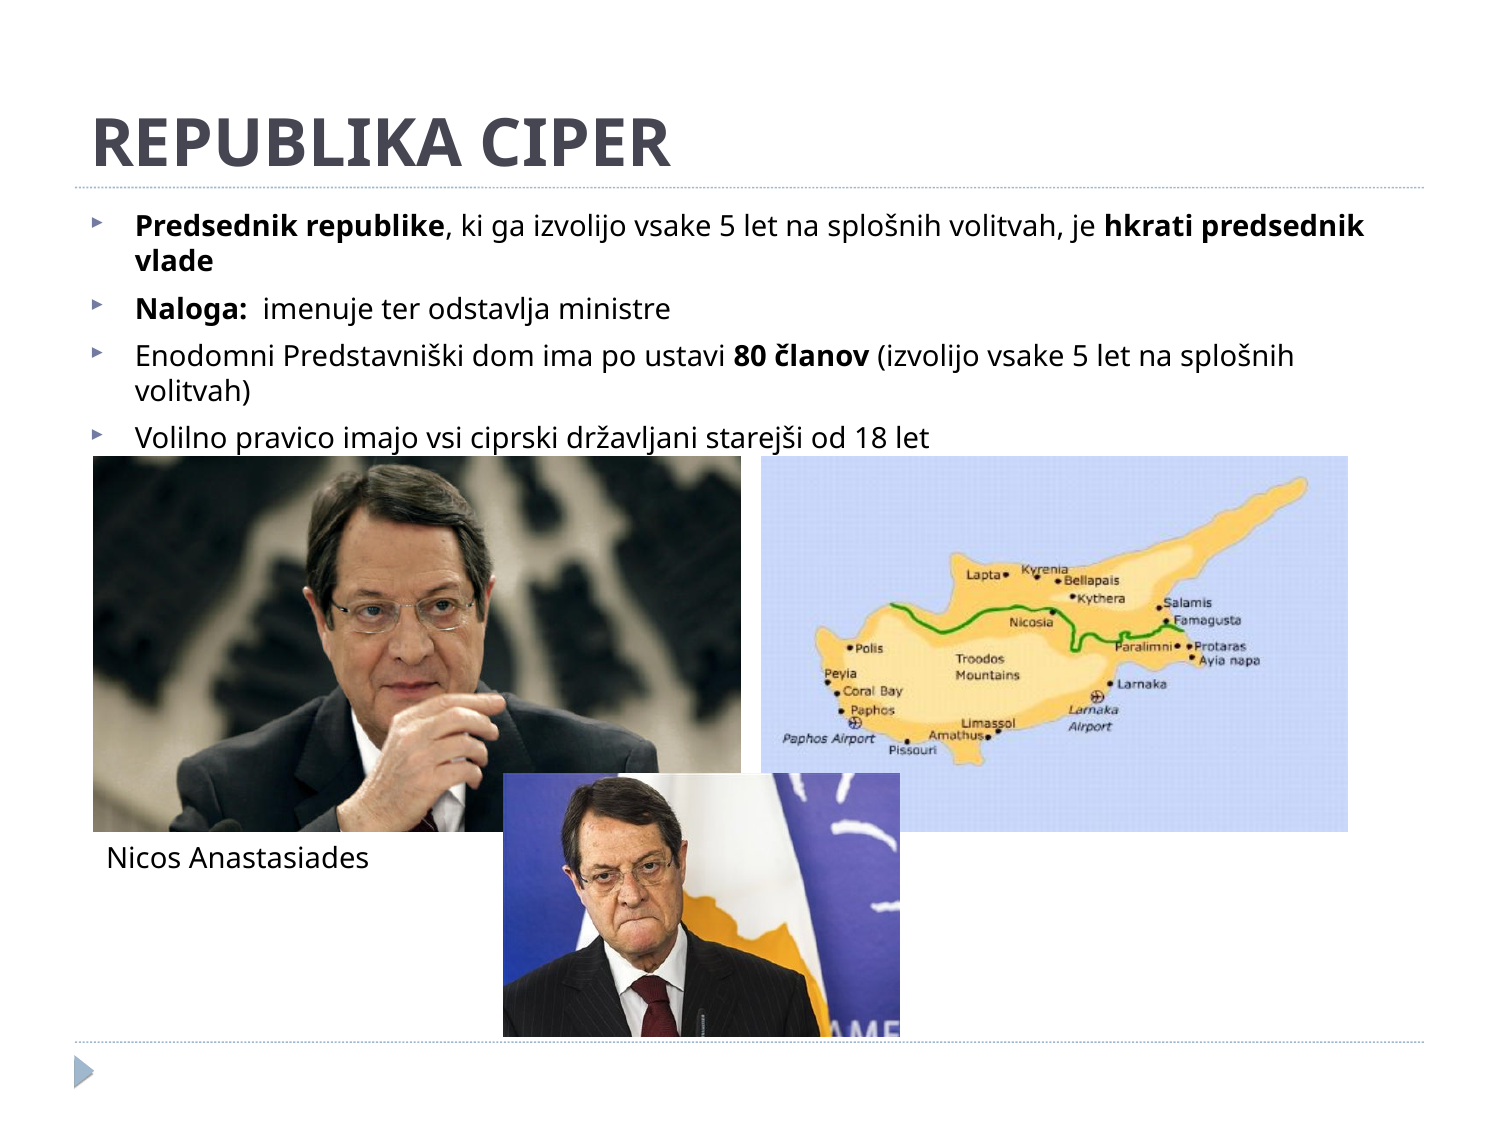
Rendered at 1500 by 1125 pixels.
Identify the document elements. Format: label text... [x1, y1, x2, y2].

title REPUBLIKA CIPER [75, 24, 1425, 188]
list Predsednik republike, ki ga izvolijo vsake 5 let na splošnih volitvah, je hkrati predsednik vlade Naloga: imenuje ter odstavlja ministre Enodomni Predstavniški dom ima po ustavi 80 članov (izvolijo vsake 5 let na splošnih volitvah) Volilno pravico imajo vsi ciprski državljani starejši od 18 let [75, 200, 1425, 1010]
picture [93, 456, 1348, 1037]
text_box Nicos Anastasiades [91, 831, 385, 882]
